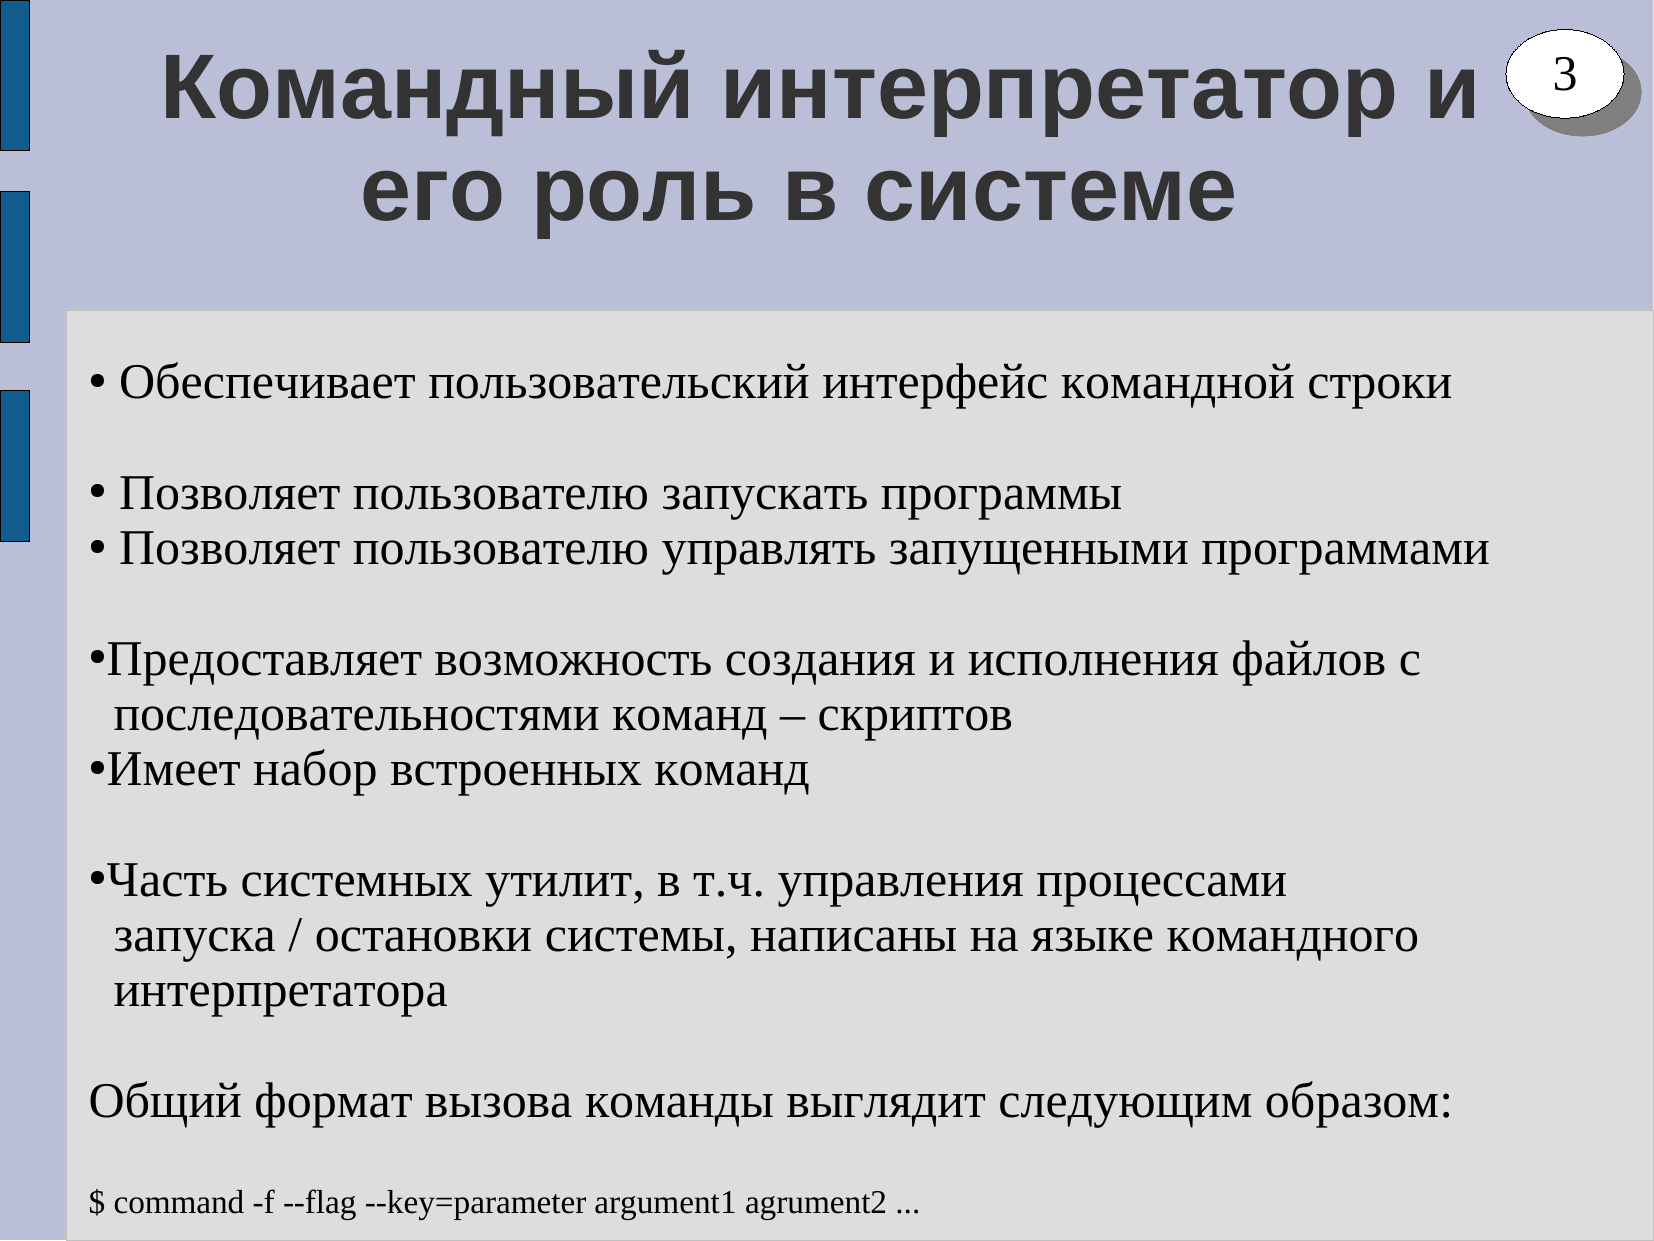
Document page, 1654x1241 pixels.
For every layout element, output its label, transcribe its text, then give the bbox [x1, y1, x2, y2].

title Командный интерпретатор и его роль в системе [93, 29, 1506, 349]
text_box 3 [1505, 29, 1625, 119]
text_box Обеспечивает пользовательский интерфейс командной строки Позволяет пользователю запускать программы Позволяет пользователю управлять запущенными программами Предоставляет возможность создания и исполнения файлов с последовательностями команд – скриптов Имеет набор встроенных команд Часть системных утилит, в т.ч. управления процессами запуска / остановки системы, написаны на языке командного интерпретатора Общий формат вызова команды выглядит следующим образом: $ command -f --flag --key=parameter argument1 agrument2 ... [88, 354, 1565, 1222]
